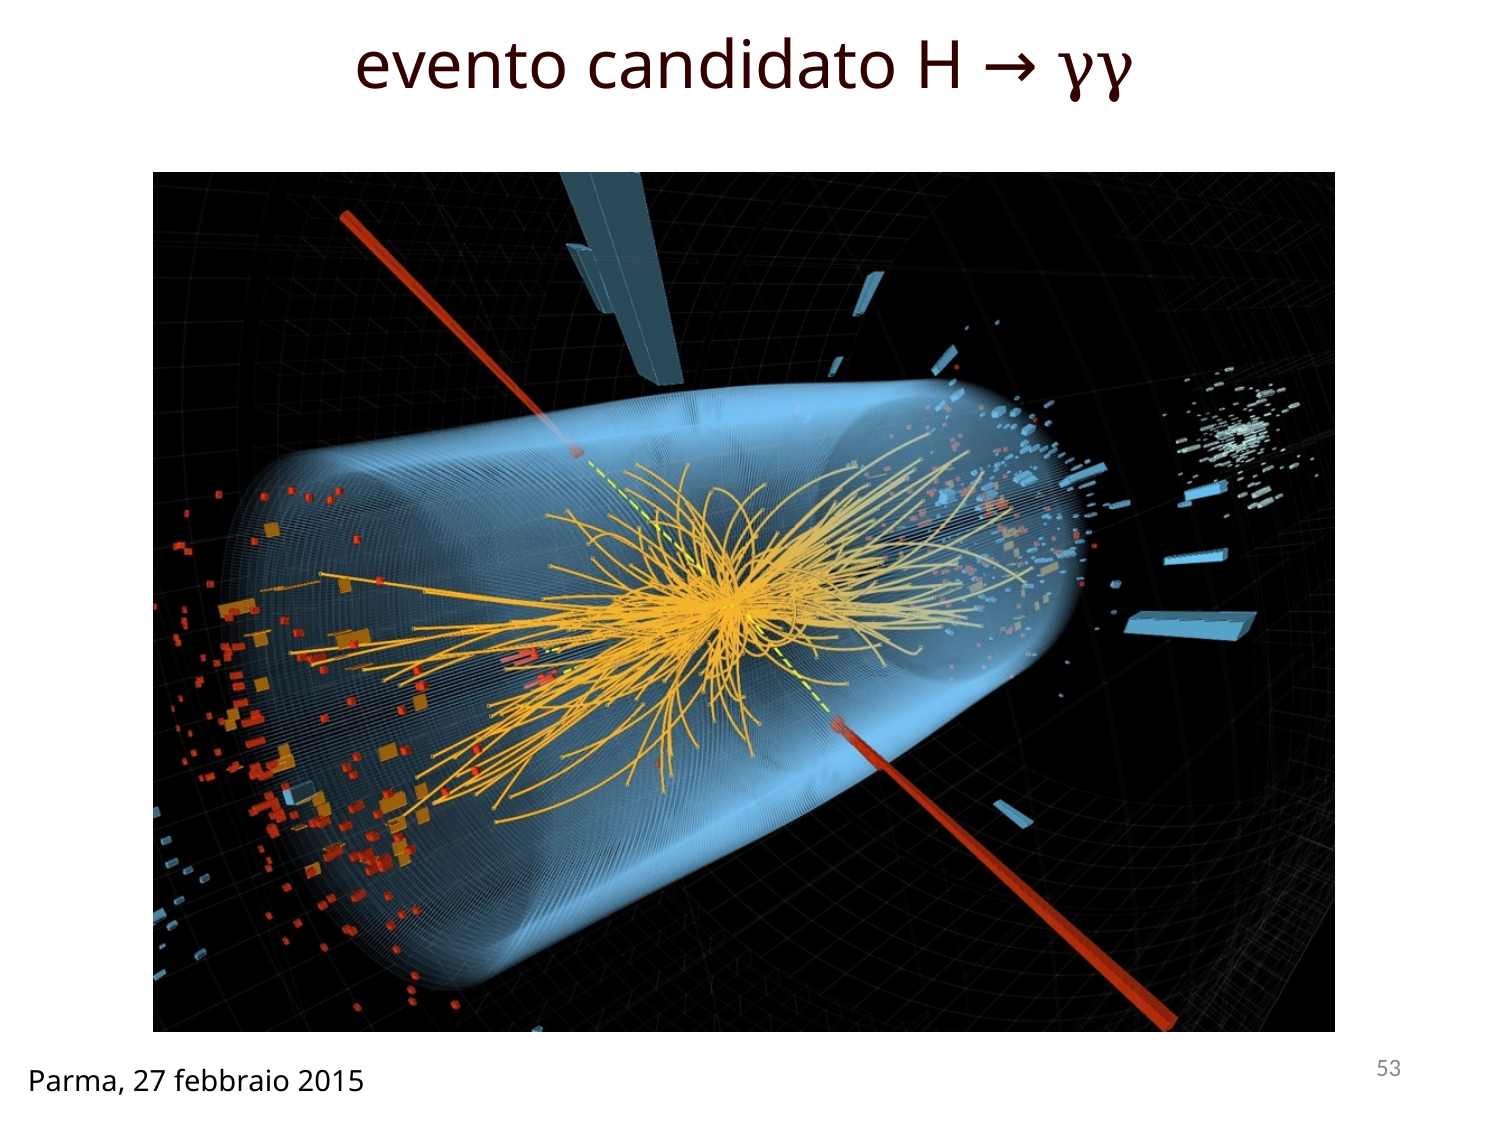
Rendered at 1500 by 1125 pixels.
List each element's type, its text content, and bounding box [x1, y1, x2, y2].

text_box evento candidato H → γγ [339, 13, 1151, 110]
picture [153, 172, 1335, 1033]
text_box <number> [1074, 1042, 1417, 1095]
